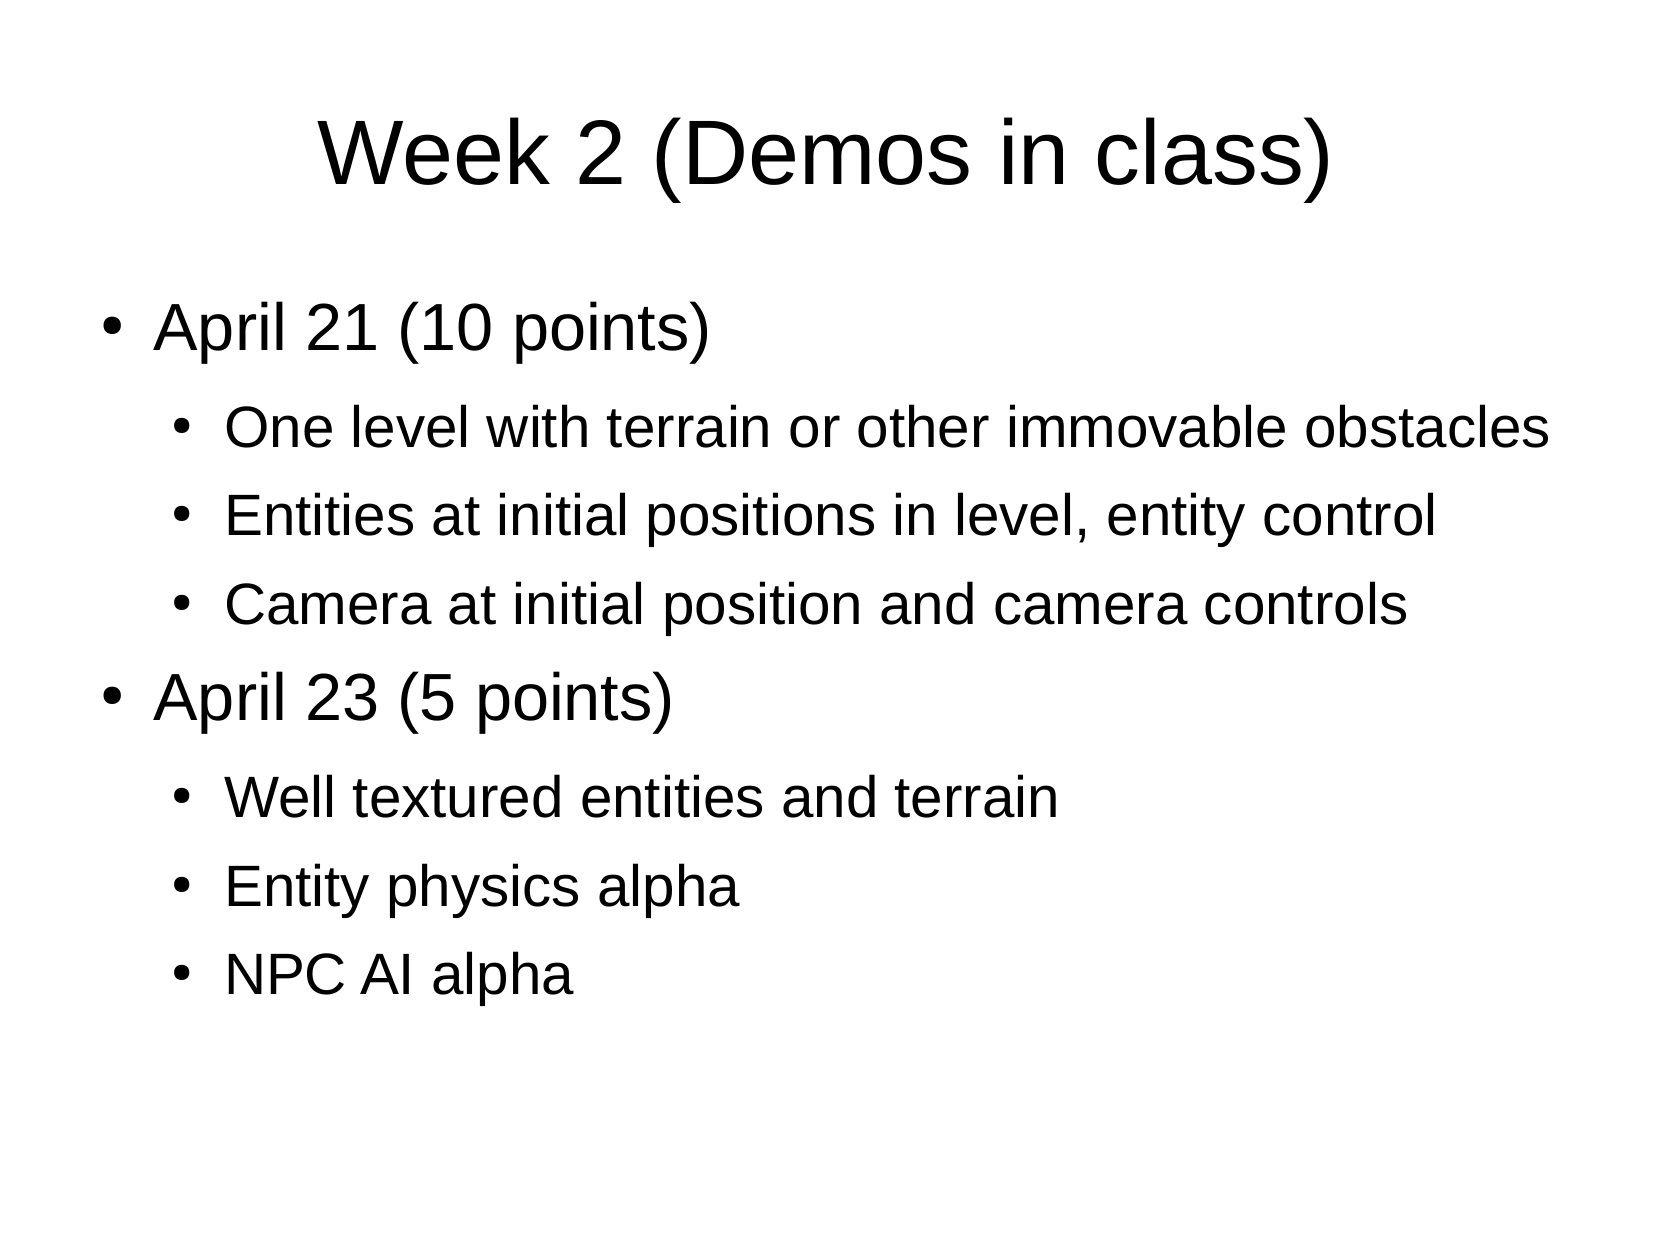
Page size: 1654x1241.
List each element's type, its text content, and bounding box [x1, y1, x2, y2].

title Week 2 (Demos in class) [82, 56, 1571, 250]
list April 21 (10 points) One level with terrain or other immovable obstacles Entities at initial positions in level, entity control Camera at initial position and camera controls April 23 (5 points) Well textured entities and terrain Entity physics alpha NPC AI alpha [82, 290, 1571, 1109]
